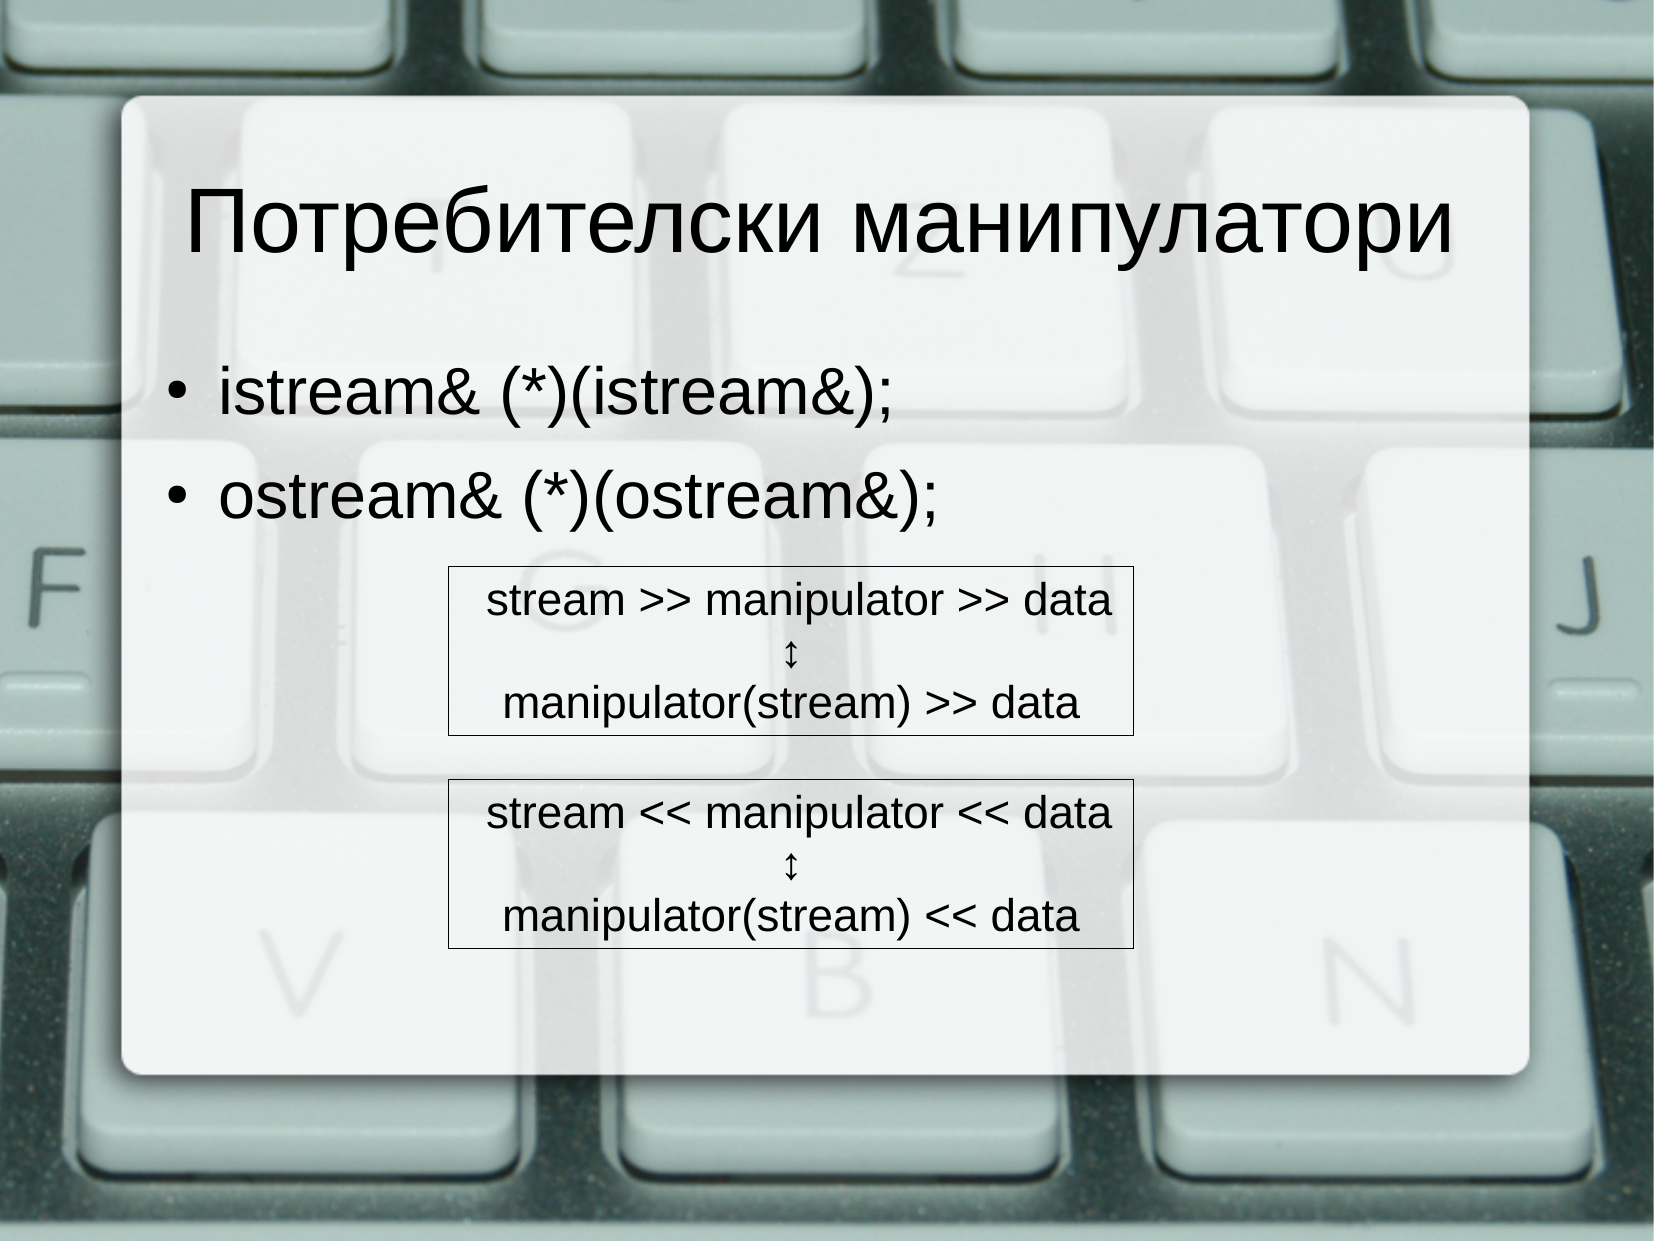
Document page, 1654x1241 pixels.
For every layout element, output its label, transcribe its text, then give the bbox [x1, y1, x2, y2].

picture [0, 0, 1654, 1241]
text_box stream << manipulator << data ↕ manipulator(stream) << data [448, 779, 1134, 949]
title Потребителски манипулатори [135, 117, 1506, 325]
text_box stream >> manipulator >> data ↕ manipulator(stream) >> data [448, 566, 1134, 736]
list istream& (*)(istream&); ostream& (*)(ostream&); [147, 354, 1506, 556]
